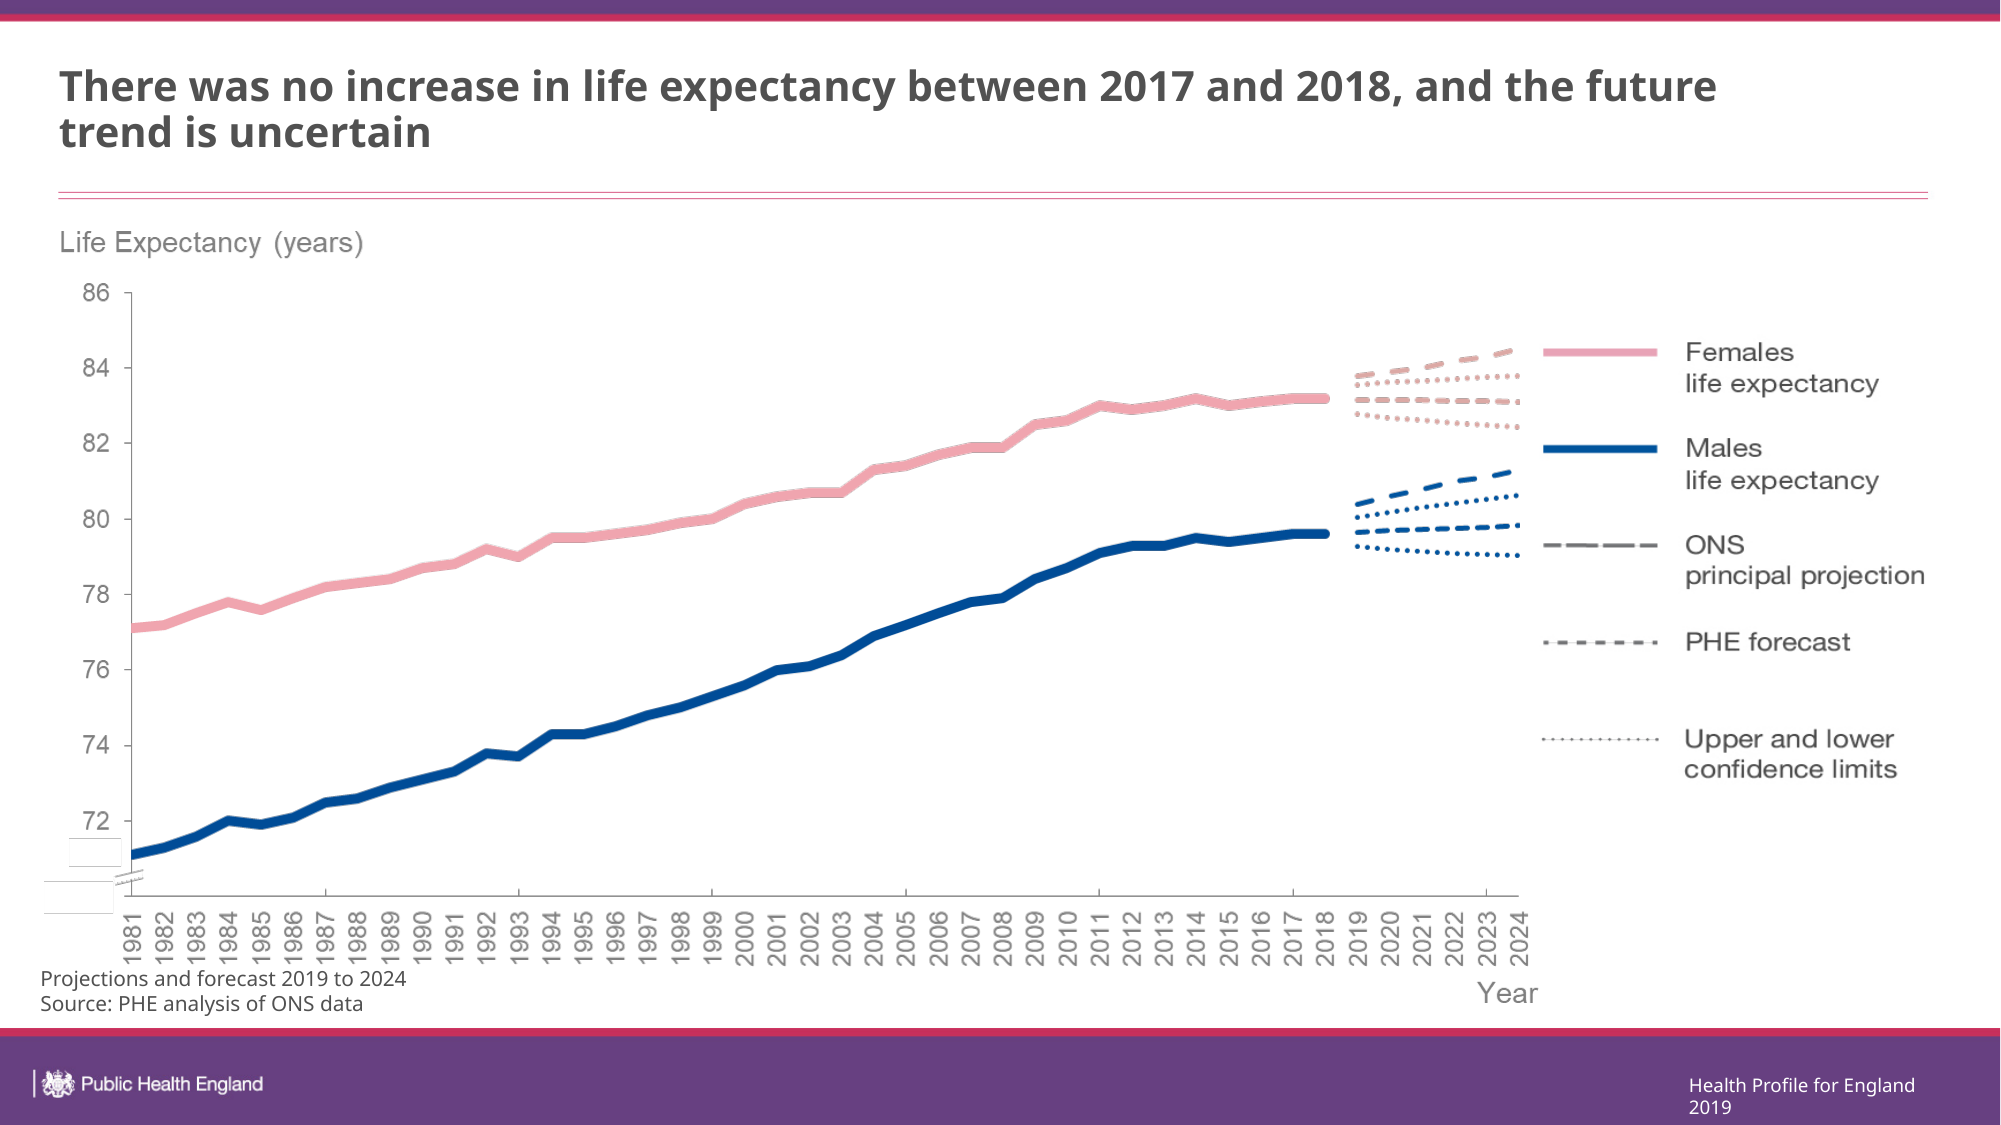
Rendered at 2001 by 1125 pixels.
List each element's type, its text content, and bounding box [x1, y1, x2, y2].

text_box Health Profile for England 2019 [1673, 1065, 1978, 1105]
picture [43, 217, 1986, 1025]
title There was no increase in life expectancy between 2017 and 2018, and the future trend is uncertain [43, 2, 1978, 220]
